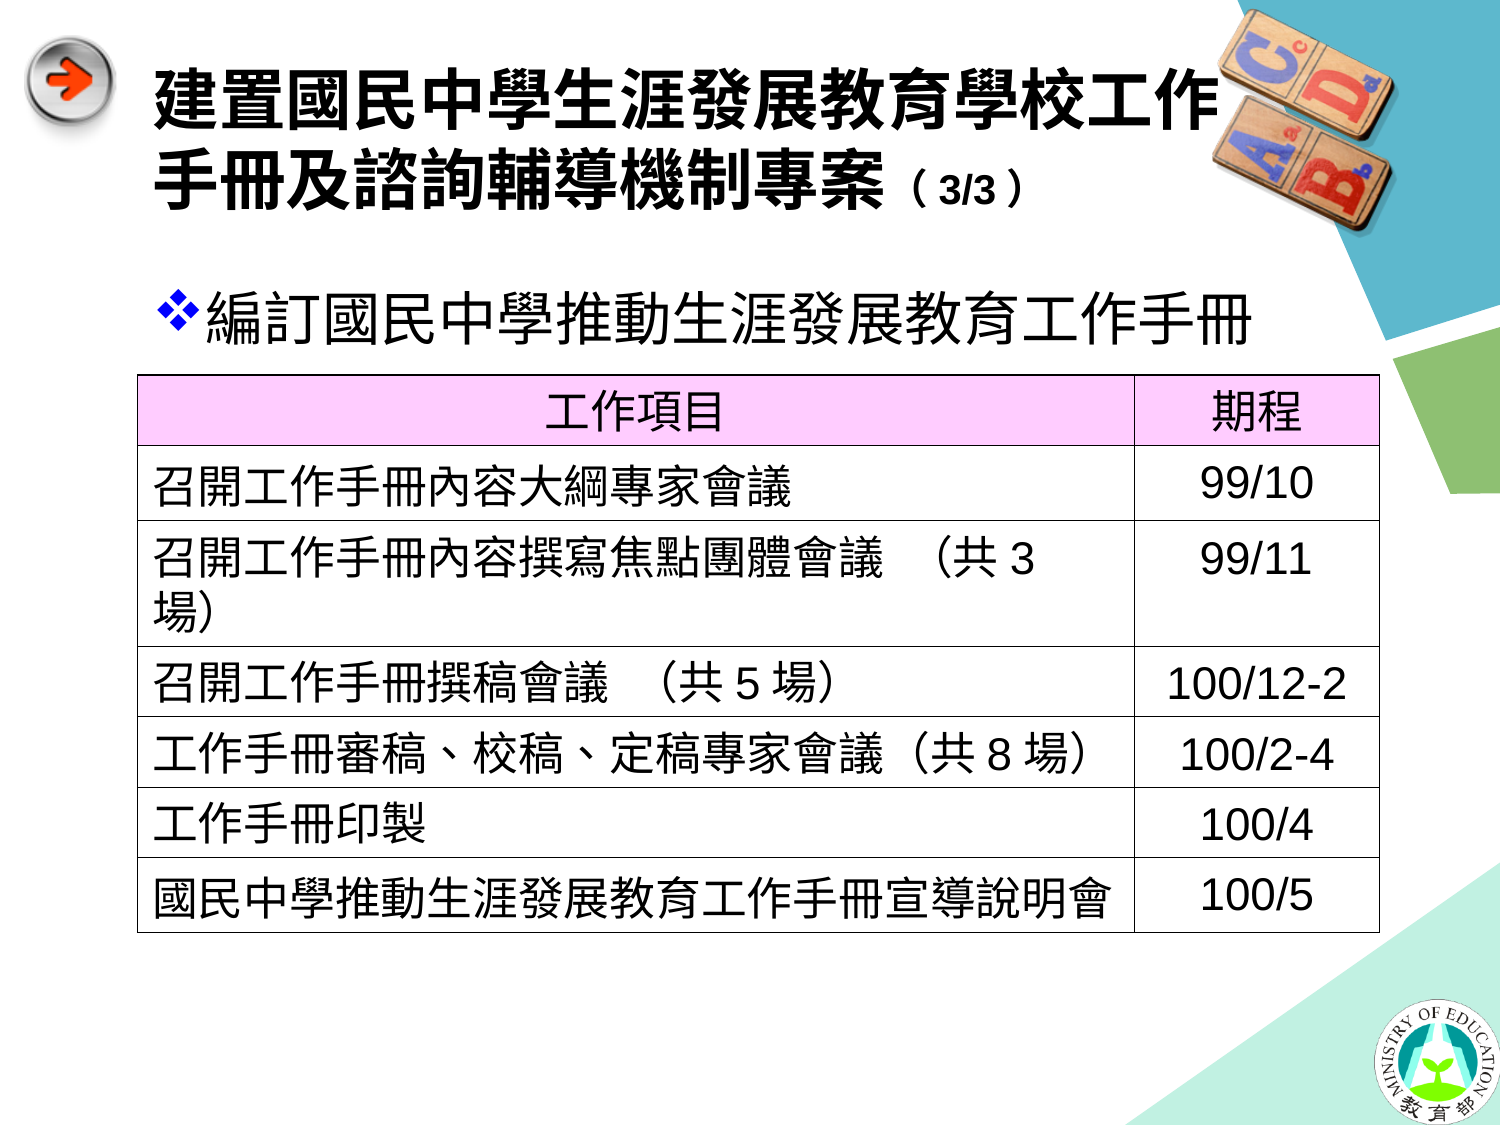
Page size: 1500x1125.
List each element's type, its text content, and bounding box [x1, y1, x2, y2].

table_cell 100/12-2 [1135, 647, 1379, 716]
table_cell 召開工作手冊撰稿會議 （共5場） [138, 647, 1134, 716]
table_cell 99/11 [1135, 521, 1379, 646]
table_header 期程 [1135, 376, 1379, 445]
table_cell 100/2-4 [1135, 717, 1379, 787]
table_cell 工作手冊印製 [138, 788, 1134, 857]
list 編訂國民中學推動生涯發展教育工作手冊 [62, 275, 1388, 1088]
table_cell 召開工作手冊內容大綱專家會議 [138, 446, 1134, 520]
table_cell 100/4 [1135, 788, 1379, 857]
table_cell 國民中學推動生涯發展教育工作手冊宣導說明會 [138, 858, 1134, 932]
picture [1374, 999, 1500, 1125]
picture [24, 35, 118, 150]
title 建置國民中學生涯發展教育學校工作手冊及諮詢輔導機制專案（3/3） [137, 62, 1288, 213]
table_cell 工作手冊審稿、校稿、定稿專家會議（共8場） [138, 717, 1134, 787]
table_cell 99/10 [1135, 446, 1379, 520]
table_header 工作項目 [138, 376, 1134, 445]
table_cell 100/5 [1135, 858, 1379, 932]
table_cell 召開工作手冊內容撰寫焦點團體會議 （共3場） [138, 521, 1134, 646]
picture [1212, 8, 1399, 238]
